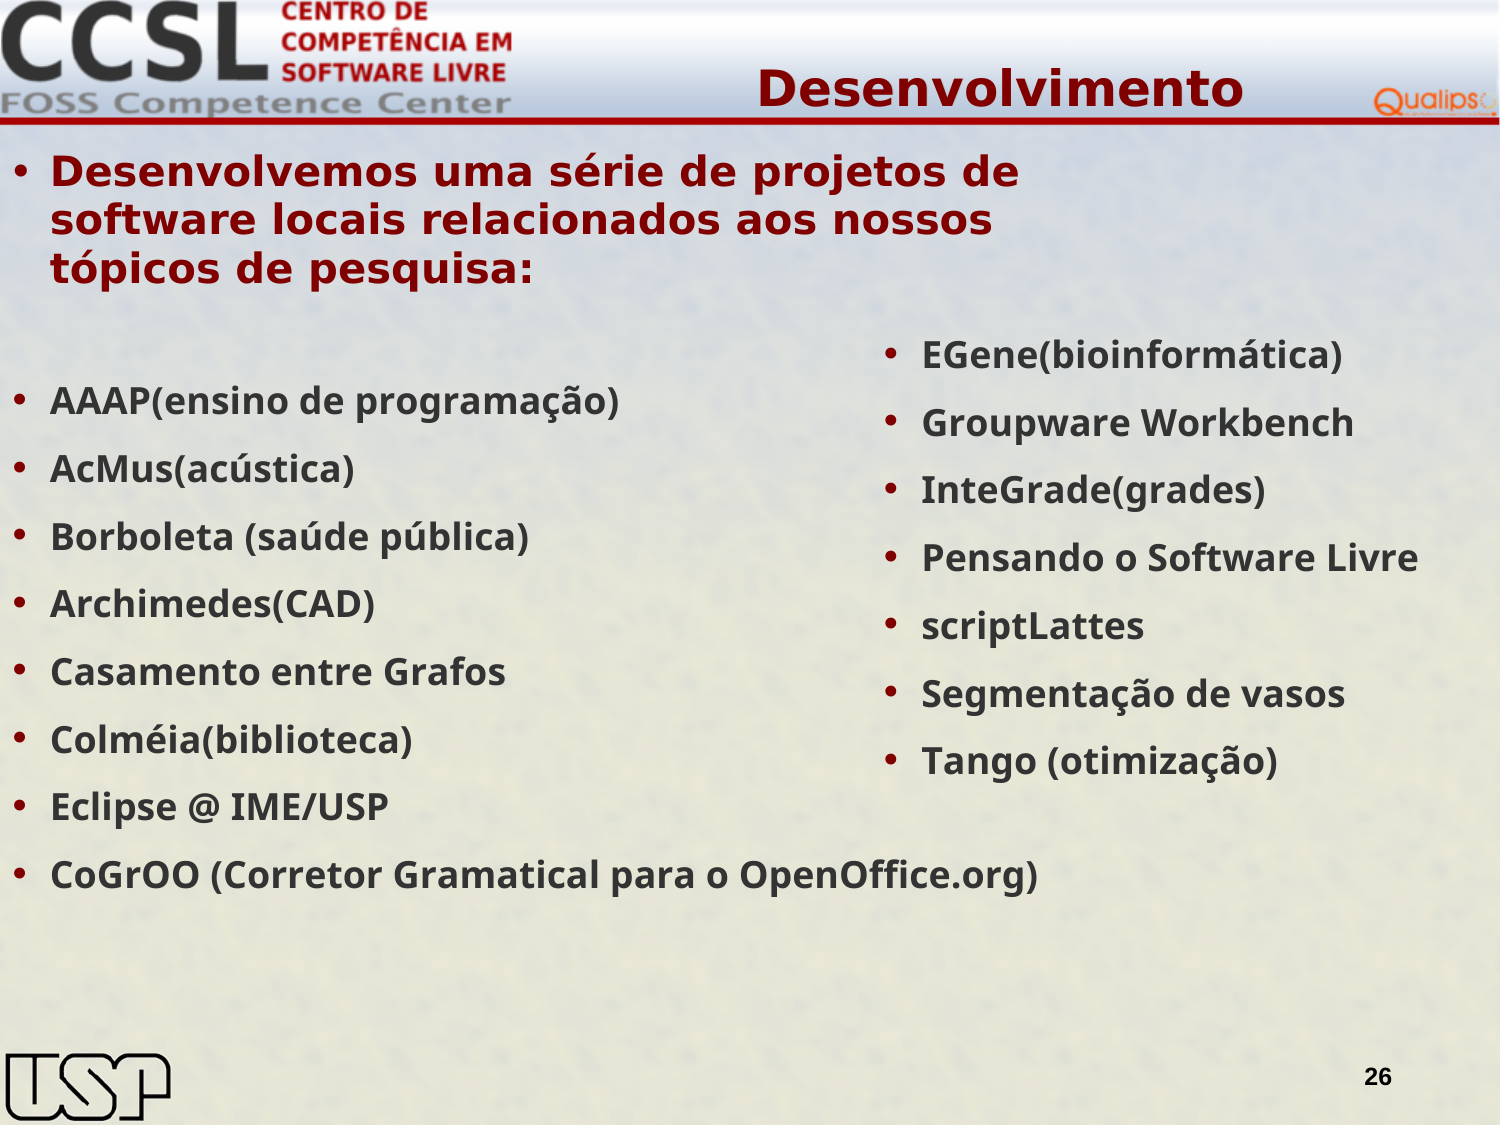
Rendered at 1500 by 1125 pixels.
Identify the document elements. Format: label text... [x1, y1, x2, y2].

picture [0, 0, 1500, 1125]
list Desenvolvemos uma série de projetos de software locais relacionados aos nossos tópicos de pesquisa: AAAP (ensino de programação) AcMus (acústica) Borboleta (saúde pública) Archimedes (CAD) Casamento entre Grafos Colméia (biblioteca) Eclipse @ IME/USP CoGrOO (Corretor Gramatical para o OpenOffice.org) [8, 147, 1063, 1040]
list EGene (bioinformática) Groupware Workbench InteGrade (grades) Pensando o Software Livre scriptLattes Segmentação de vasos Tango (otimização) [879, 253, 1471, 1022]
title Desenvolvimento [501, 7, 1500, 170]
